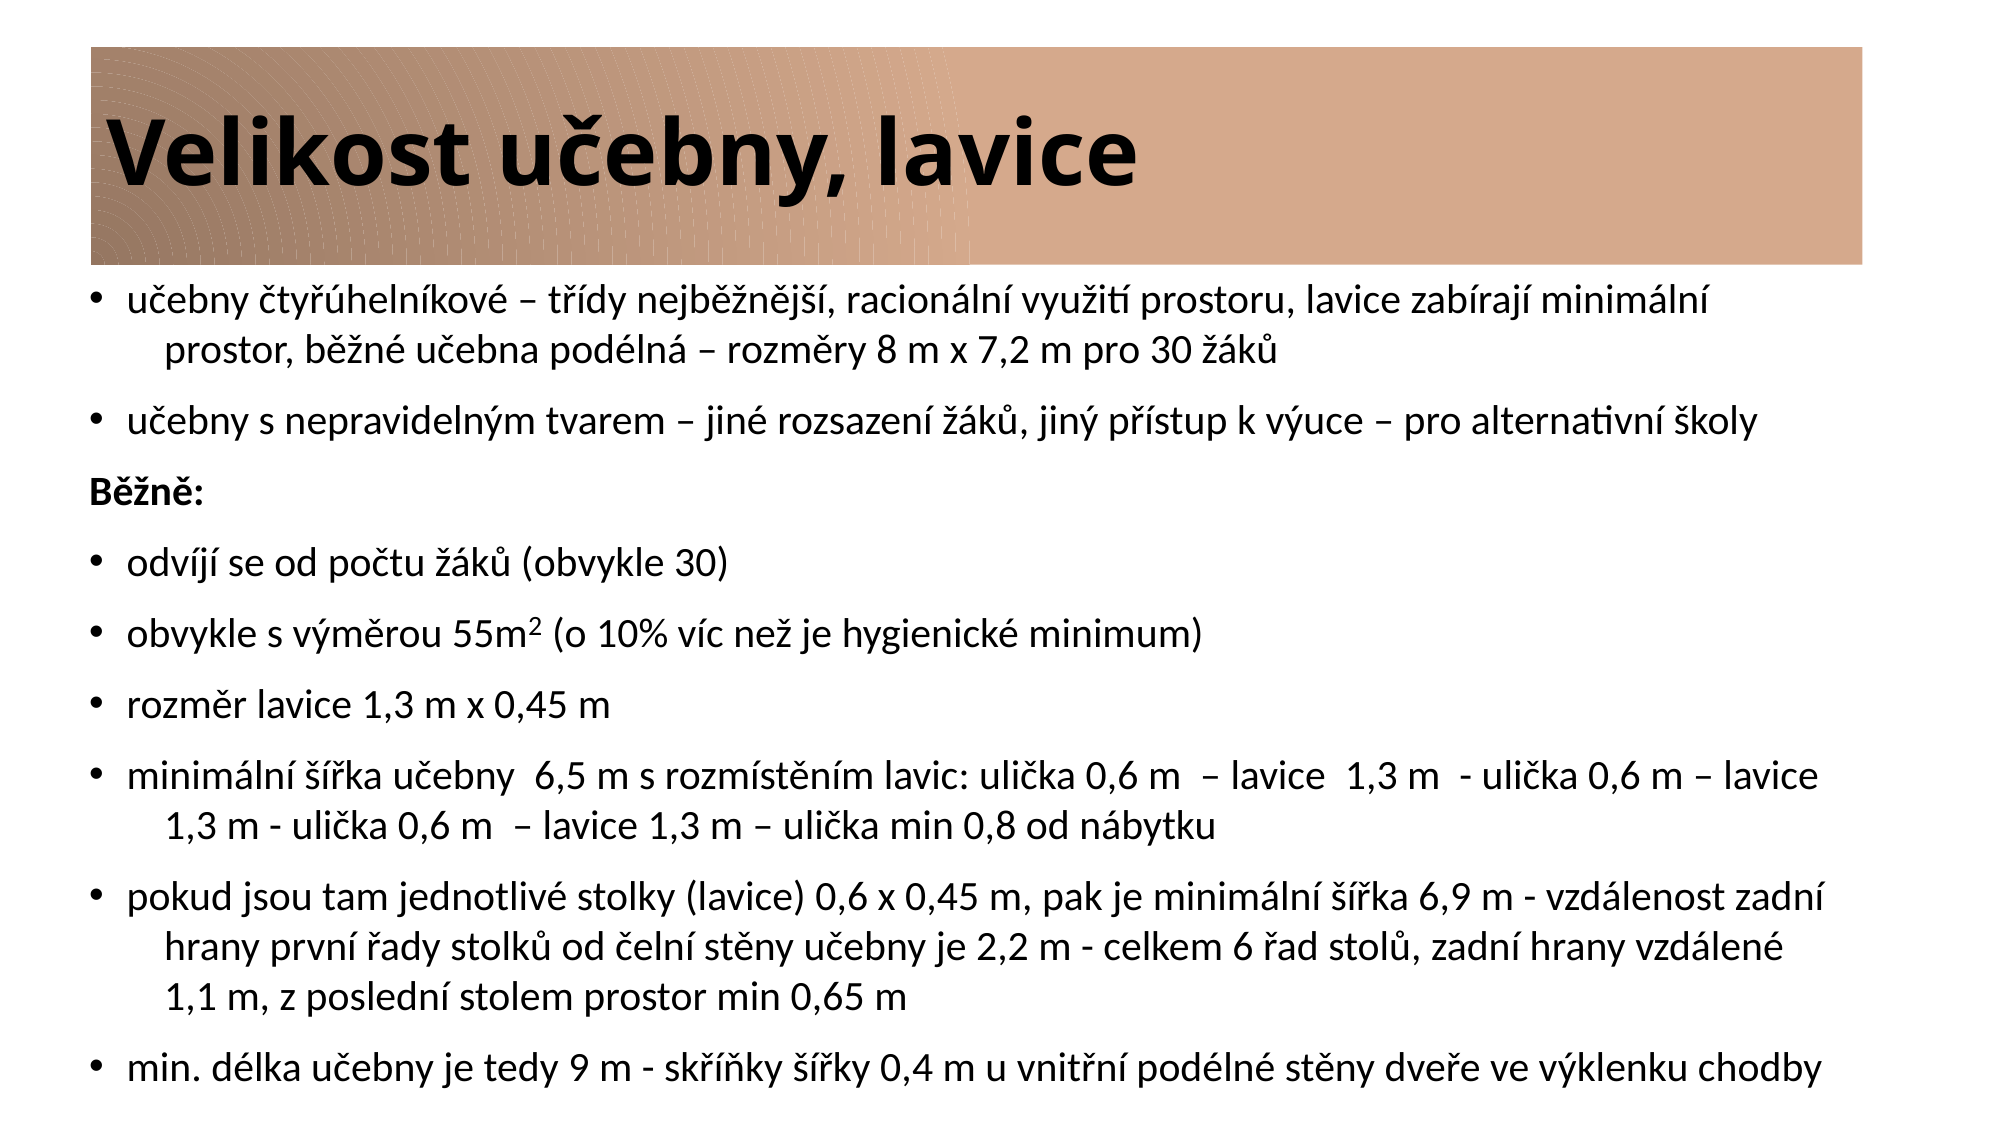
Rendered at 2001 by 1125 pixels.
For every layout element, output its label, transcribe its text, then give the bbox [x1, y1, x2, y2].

list učebny čtyřúhelníkové – třídy nejběžnější, racionální využití prostoru, lavice zabírají minimální prostor, běžné učebna podélná – rozměry 8 m x 7,2 m pro 30 žáků učebny s nepravidelným tvarem – jiné rozsazení žáků, jiný přístup k výuce – pro alternativní školy Běžně: odvíjí se od počtu žáků (obvykle 30) obvykle s výměrou 55m2 (o 10% víc než je hygienické minimum) rozměr lavice 1,3 m x 0,45 m minimální šířka učebny 6,5 m s rozmístěním lavic: ulička 0,6 m – lavice 1,3 m - ulička 0,6 m – lavice 1,3 m - ulička 0,6 m – lavice 1,3 m – ulička min 0,8 od nábytku pokud jsou tam jednotlivé stolky (lavice) 0,6 x 0,45 m, pak je minimální šířka 6,9 m - vzdálenost zadní hrany první řady stolků od čelní stěny učebny je 2,2 m - celkem 6 řad stolů, zadní hrany vzdálené 1,1 m, z poslední stolem prostor min 0,65 m min. délka učebny je tedy 9 m - skříňky šířky 0,4 m u vnitřní podélné stěny dveře ve výklenku chodby [74, 264, 1863, 1125]
title Velikost učebny, lavice [91, 47, 1863, 264]
